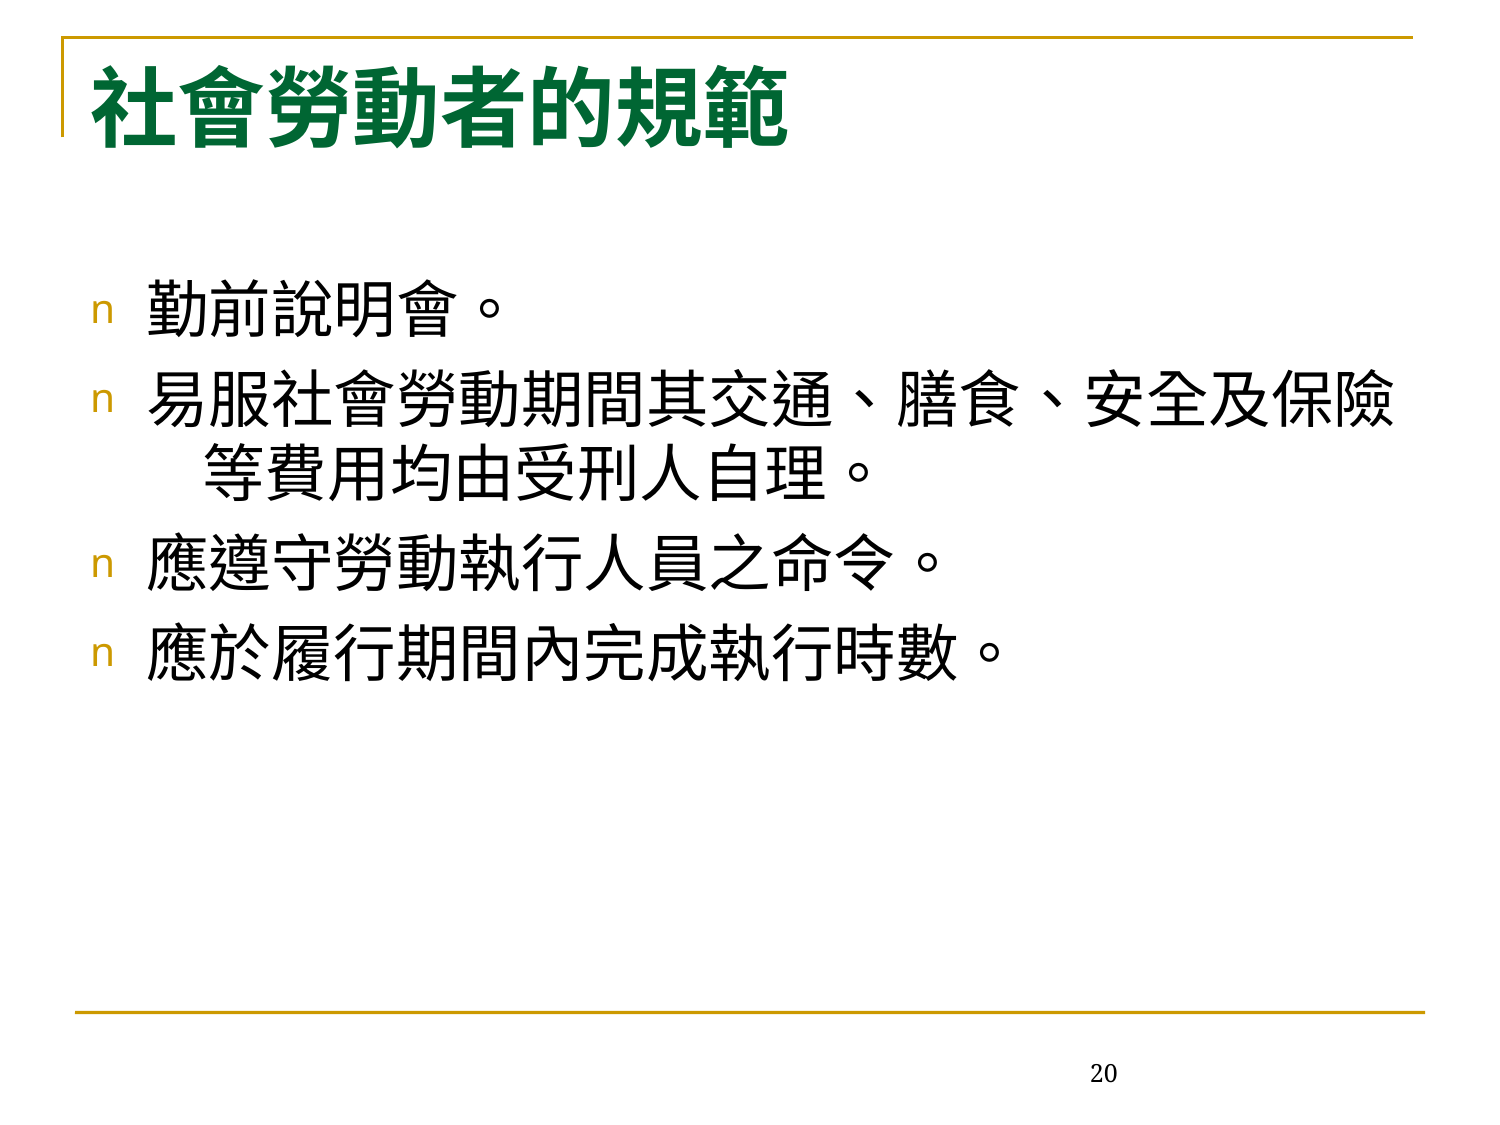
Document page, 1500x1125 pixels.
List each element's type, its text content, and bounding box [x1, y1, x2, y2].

text_box [1074, 1024, 1426, 1100]
title 社會勞動者的規範 [75, 45, 1426, 233]
list 勤前說明會。 易服社會勞動期間其交通、膳食、安全及保險等費用均由受刑人自理。 應遵守勞動執行人員之命令。 應於履行期間內完成執行時數。 [75, 262, 1426, 1006]
